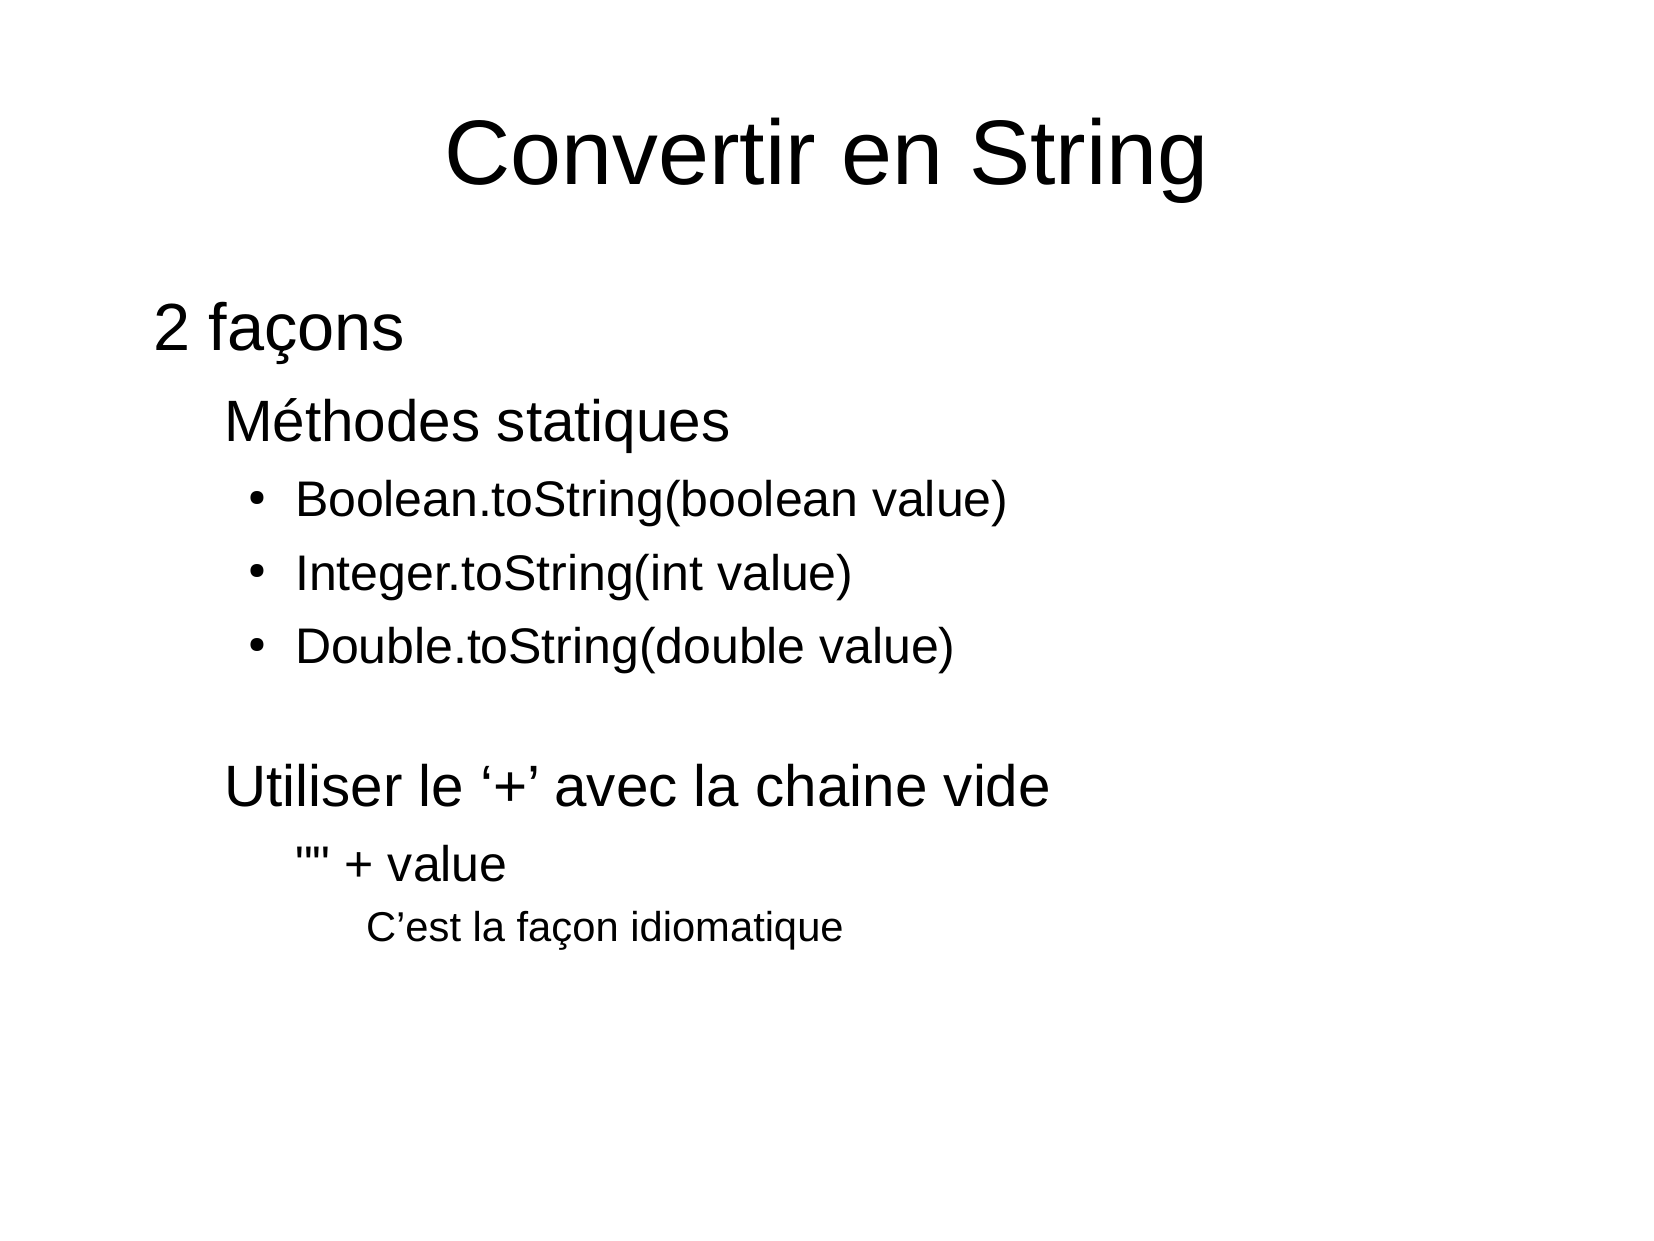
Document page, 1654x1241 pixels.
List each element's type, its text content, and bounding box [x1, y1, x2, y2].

list 2 façons Méthodes statiques Boolean.toString(boolean value) Integer.toString(int value) Double.toString(double value) Utiliser le ‘+’ avec la chaine vide "" + value C’est la façon idiomatique [82, 290, 1571, 1010]
title Convertir en String [82, 49, 1571, 257]
